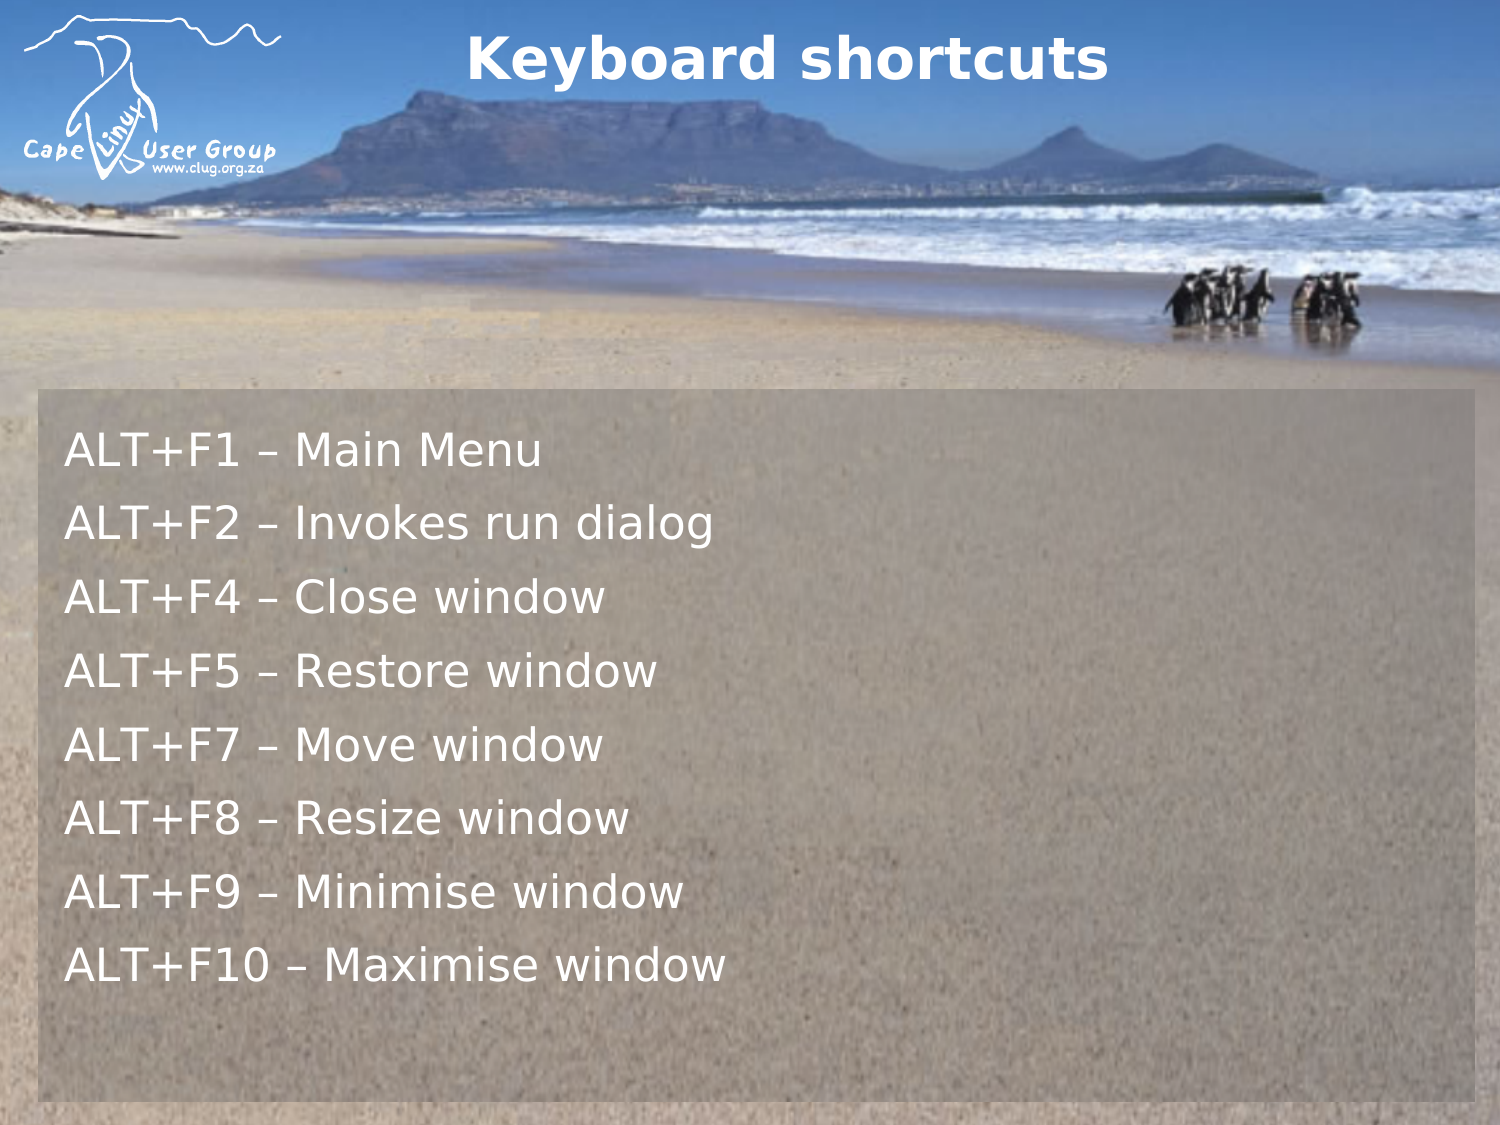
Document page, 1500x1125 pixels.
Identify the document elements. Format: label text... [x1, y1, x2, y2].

picture [0, 0, 1500, 1125]
title Keyboard shortcuts [465, 0, 1484, 115]
list ALT+F1 – Main Menu ALT+F2 – Invokes run dialog ALT+F4 – Close window ALT+F5 – Restore window ALT+F7 – Move window ALT+F8 – Resize window ALT+F9 – Minimise window ALT+F10 – Maximise window [64, 420, 1476, 1105]
